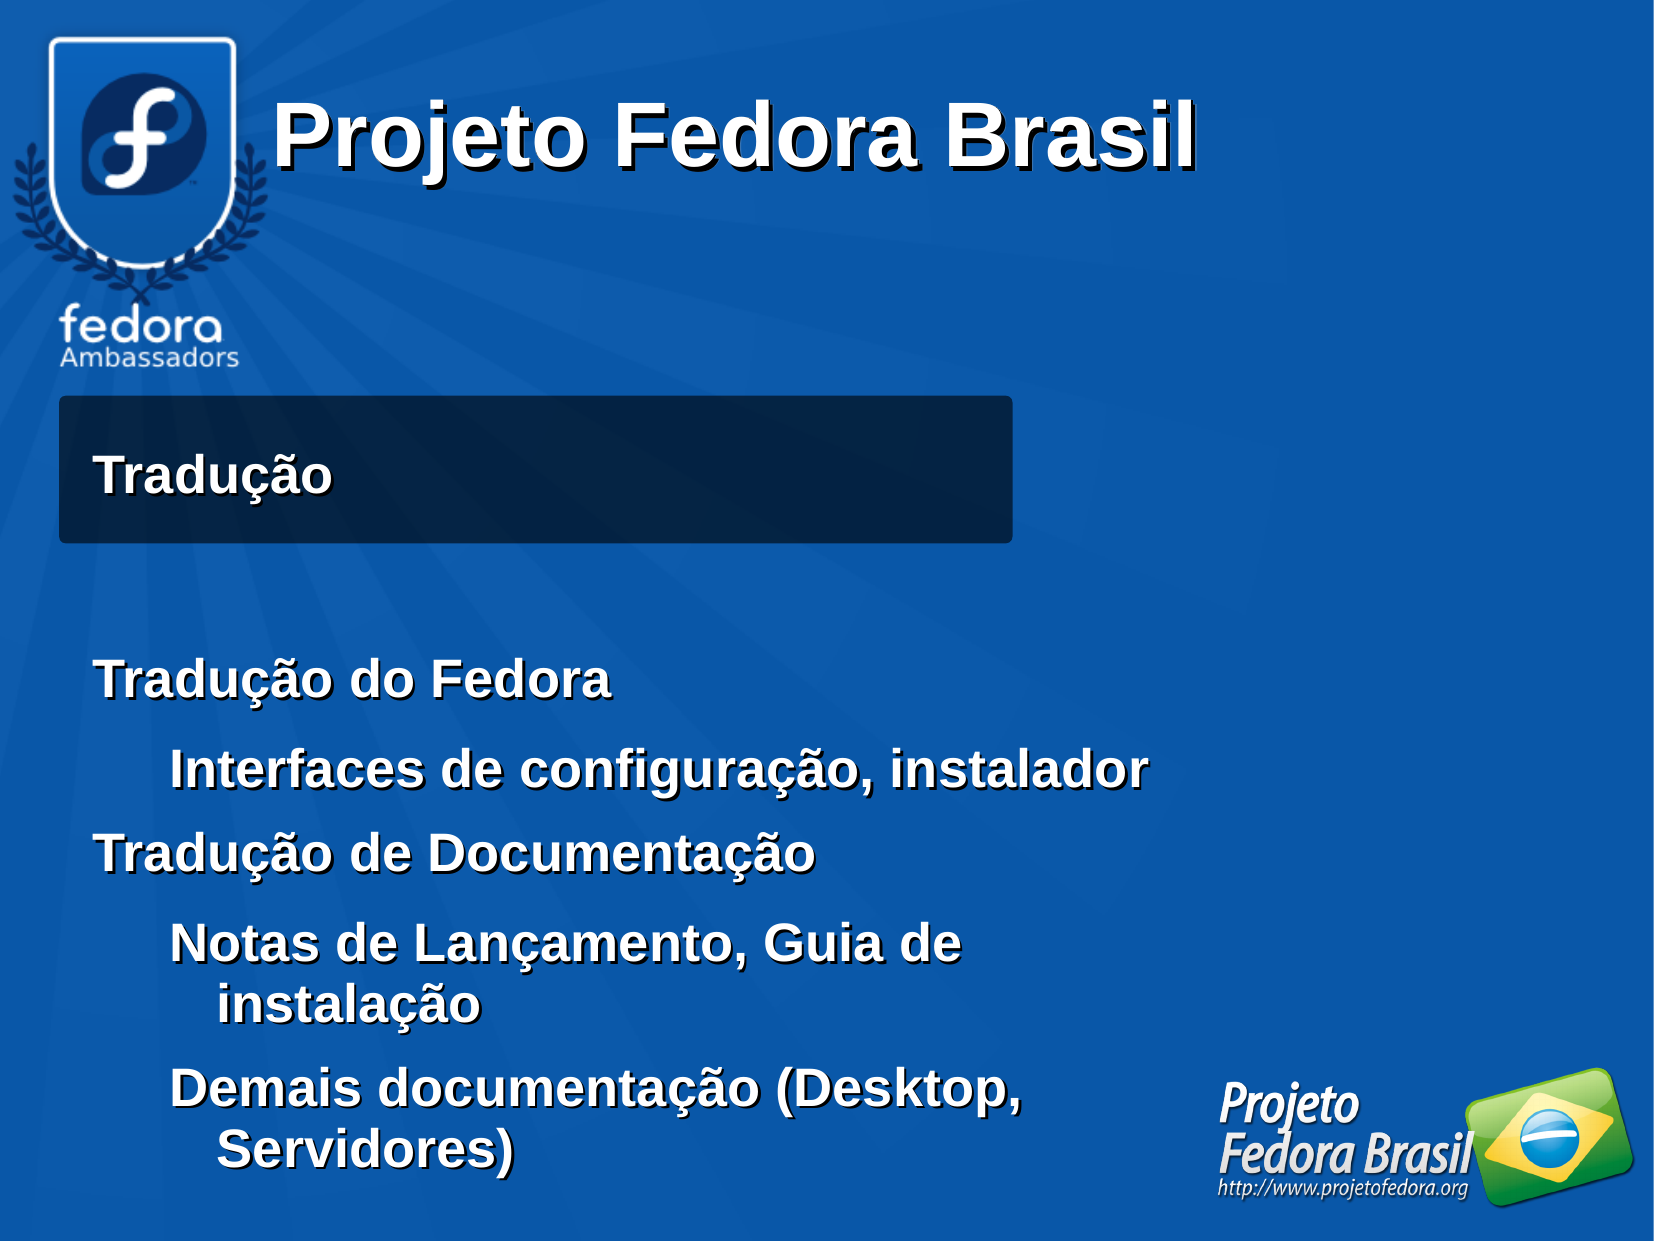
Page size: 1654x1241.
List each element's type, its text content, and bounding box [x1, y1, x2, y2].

title Projeto Fedora Brasil [271, 39, 1654, 232]
picture [0, 0, 1654, 1241]
list Tradução Tradução do Fedora Interfaces de configuração, instalador Tradução de Documentação Notas de Lançamento, Guia de instalação Demais documentação (Desktop, Servidores) [75, 444, 1201, 1241]
text_box [59, 395, 1013, 544]
